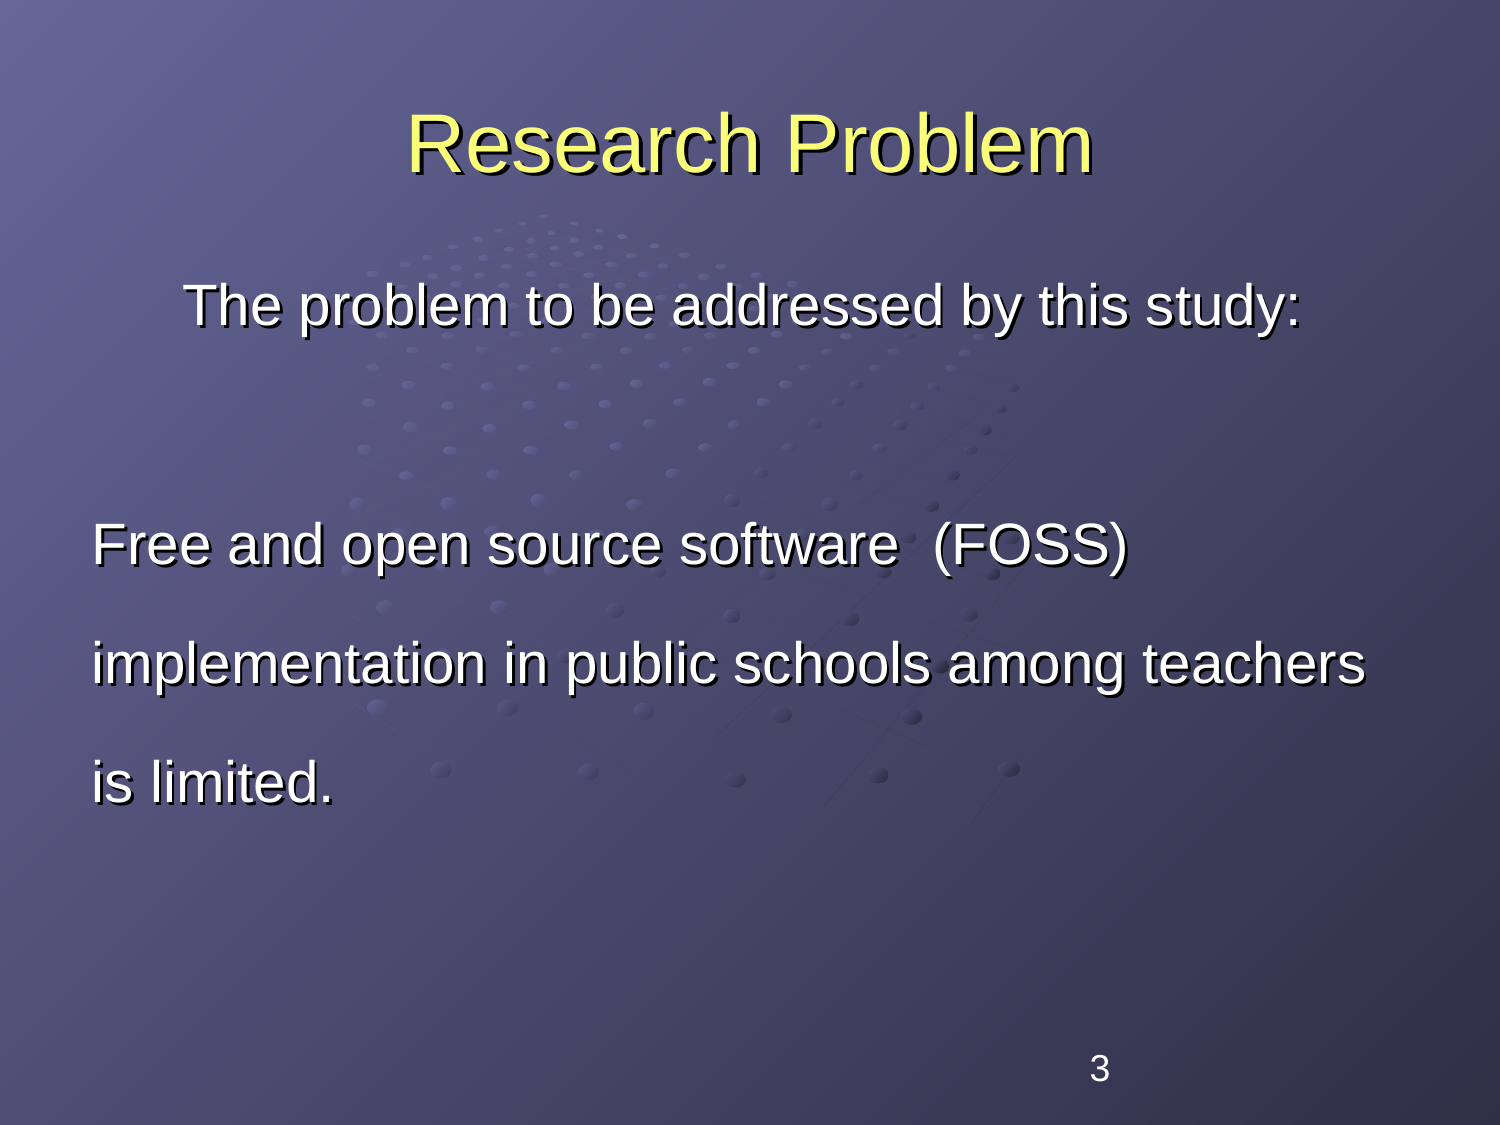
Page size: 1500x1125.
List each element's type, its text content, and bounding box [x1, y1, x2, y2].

title Research Problem [75, 45, 1426, 224]
list The problem to be addressed by this study: Free and open source software (FOSS) implementation in public schools among teachers is limited. [75, 224, 1426, 1051]
